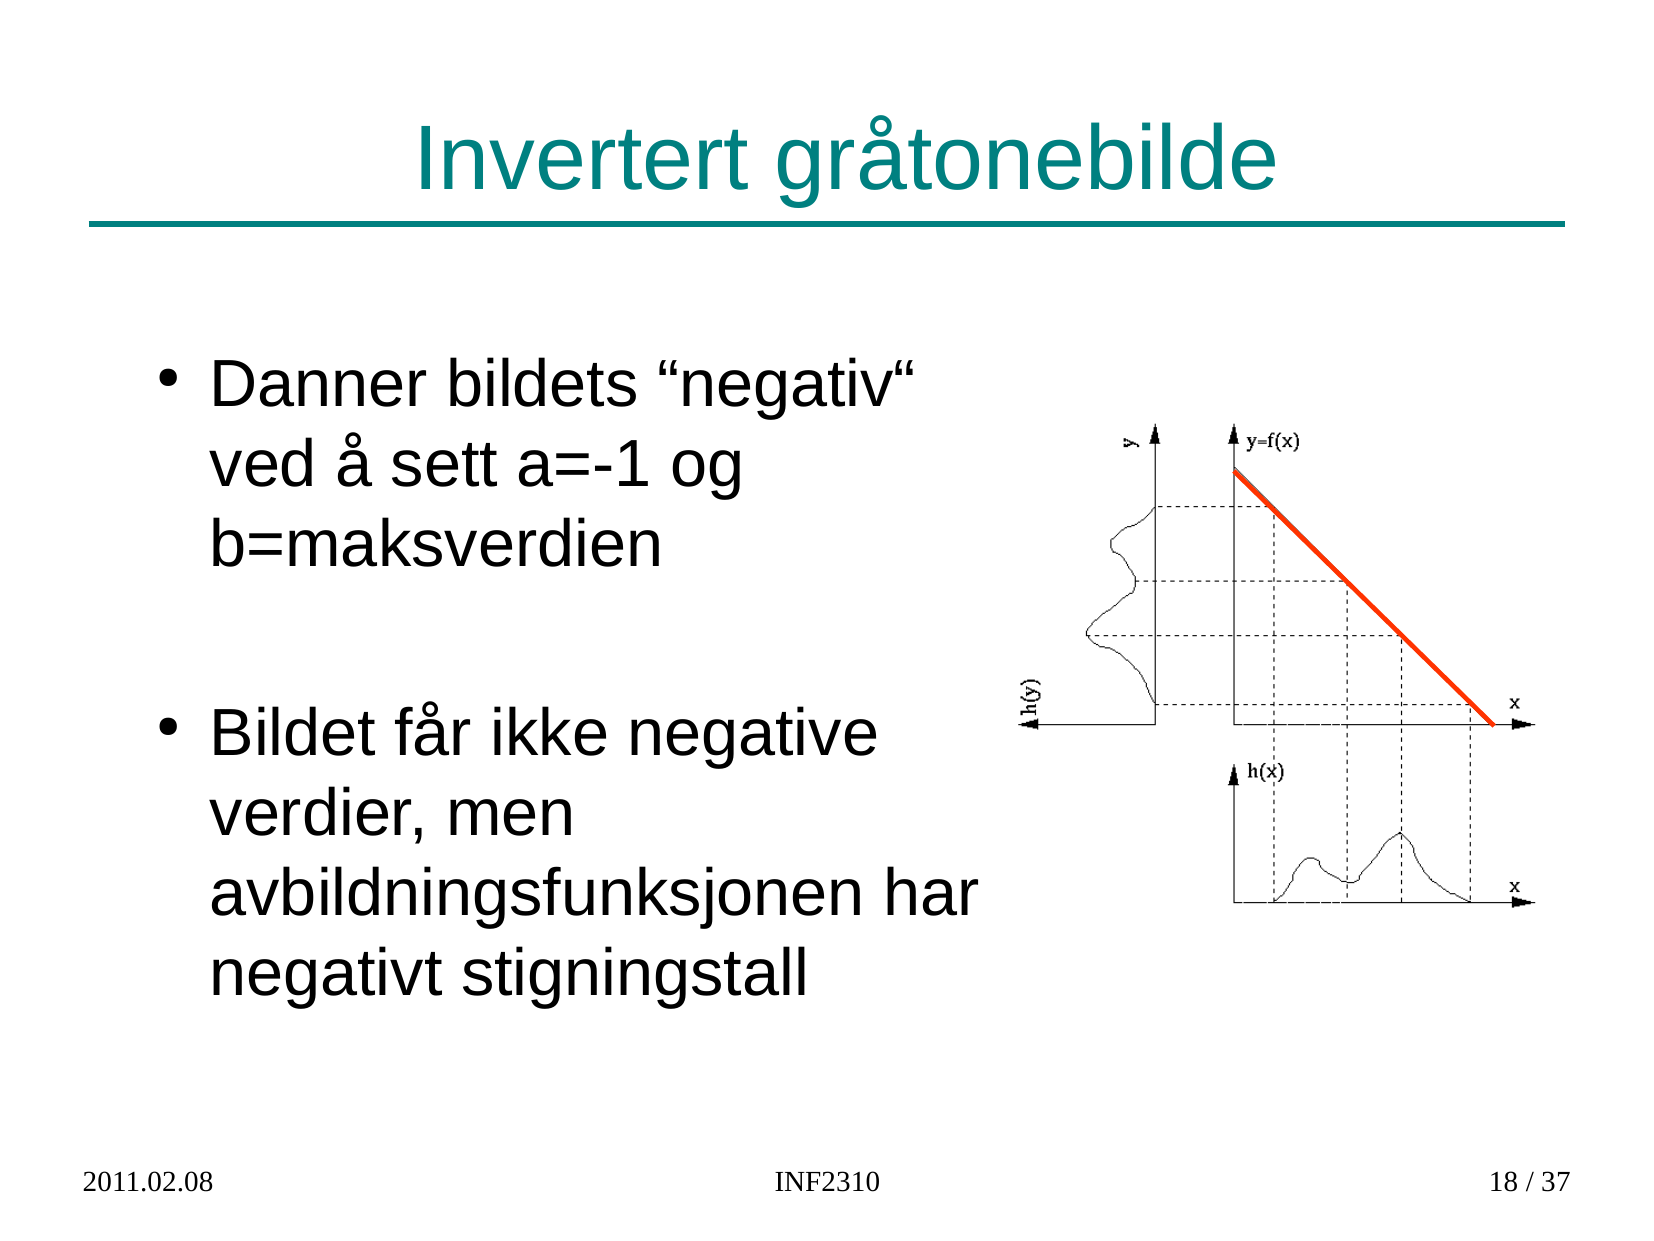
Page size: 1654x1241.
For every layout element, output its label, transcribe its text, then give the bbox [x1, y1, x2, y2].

list Danner bildets “negativ“ ved å sett a=-1 og b=maksverdien Bildet får ikke negative verdier, men avbildningsfunksjonen har negativt stigningstall [123, 237, 997, 1123]
title Invertert gråtonebilde [110, 83, 1584, 222]
picture [1005, 416, 1553, 921]
